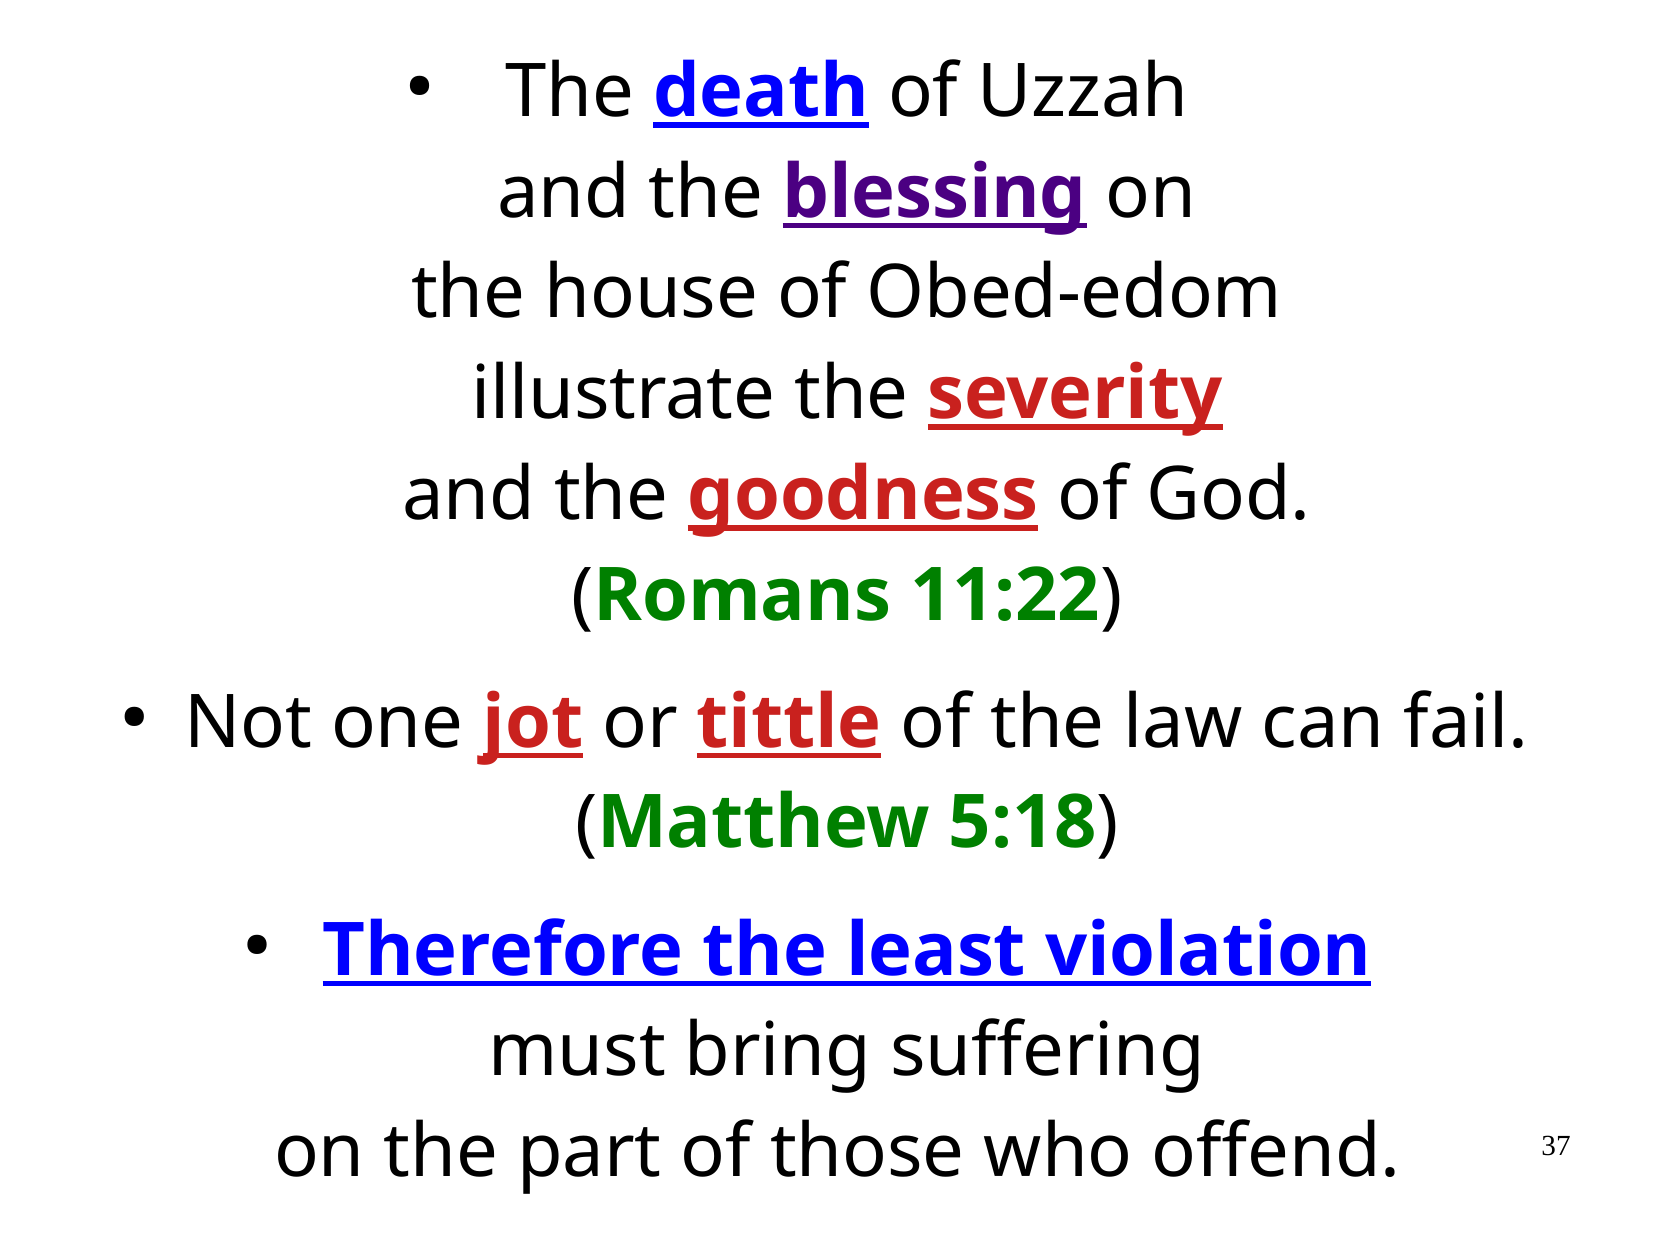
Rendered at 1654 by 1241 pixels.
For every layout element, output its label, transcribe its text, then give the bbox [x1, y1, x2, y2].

list The death of Uzzah and the blessing on the house of Obed-edom illustrate the severity and the goodness of God. (Romans 11:22) Not one jot or tittle of the law can fail. (Matthew 5:18) Therefore the least violation must bring suffering on the part of those who offend. [37, 37, 1613, 1201]
